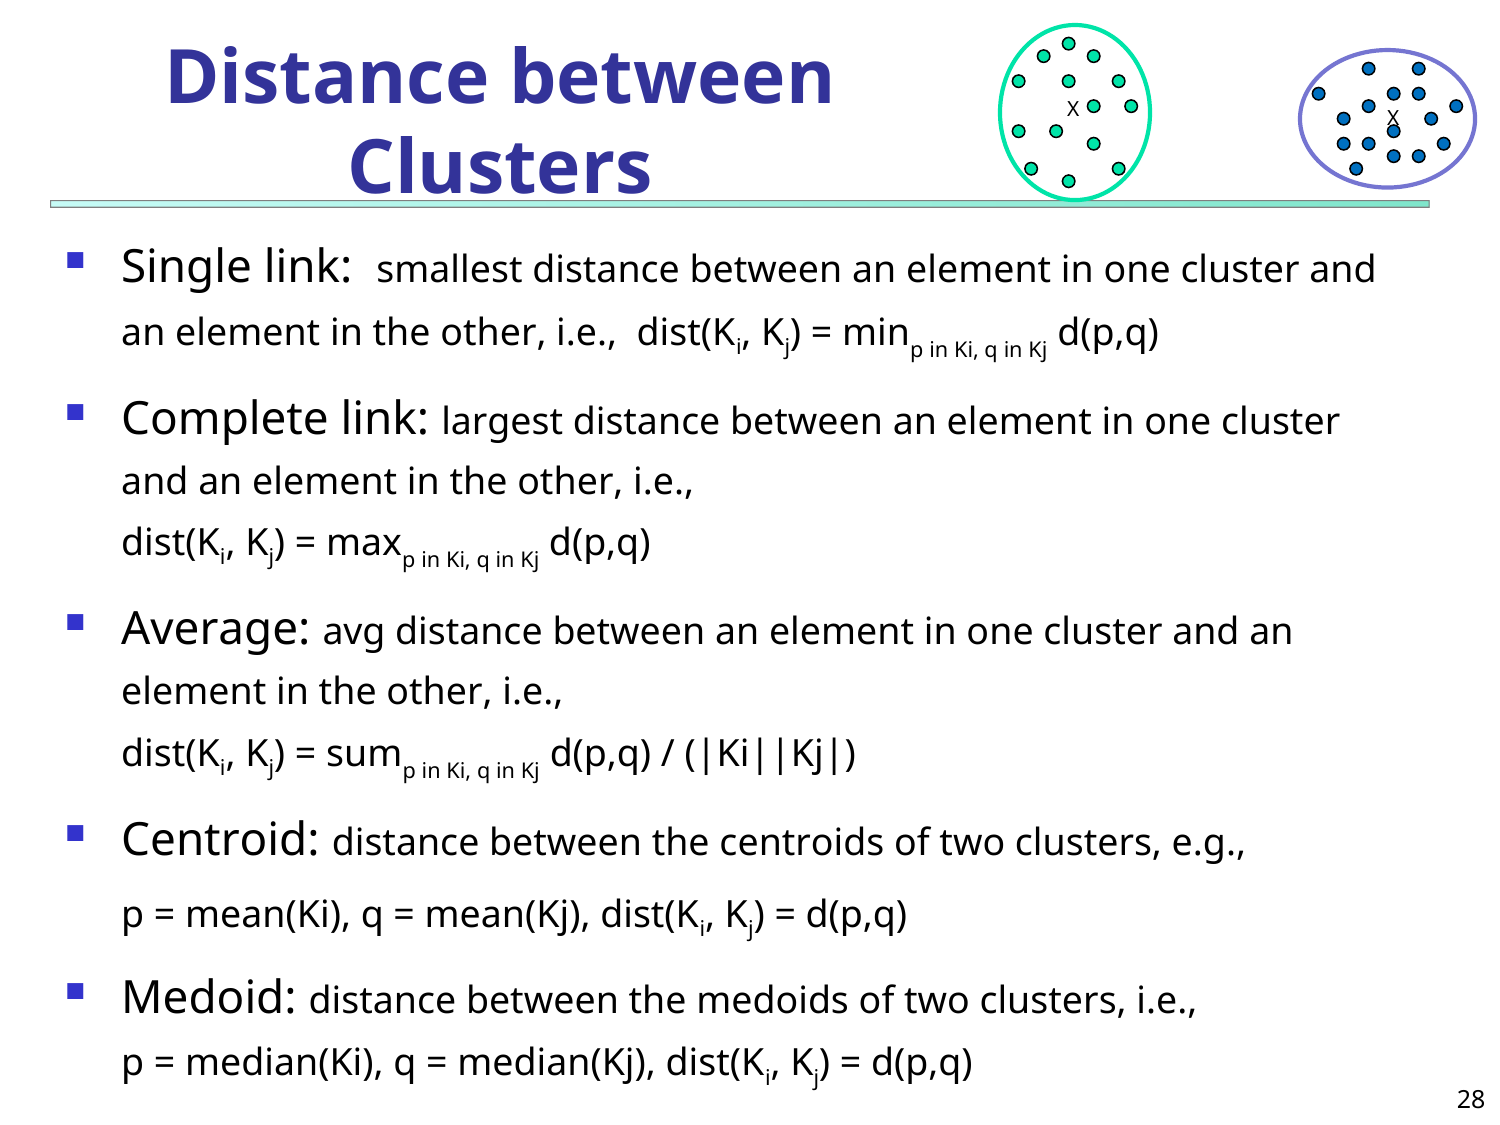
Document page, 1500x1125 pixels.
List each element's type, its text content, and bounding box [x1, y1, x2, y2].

text_box X [1067, 87, 1075, 115]
title Distance between Clusters [24, 21, 975, 217]
text_box [1299, 50, 1476, 188]
text_box X [1067, 110, 1075, 128]
text_box [1003, 28, 1147, 197]
text_box X [1387, 119, 1395, 138]
text_box 18 [1187, 1062, 1500, 1125]
list Single link: smallest distance between an element in one cluster and an element in the other, i.e., dist(Ki, Kj) = minp in Ki, q in Kj d(p,q) Complete link: largest distance between an element in one cluster and an element in the other, i.e., dist(Ki, Kj) = maxp in Ki, q in Kj d(p,q) Average: avg distance between an element in one cluster and an element in the other, i.e., dist(Ki, Kj) = sump in Ki, q in Kj d(p,q) / (|Ki||Kj|) Centroid: distance between the centroids of two clusters, e.g., p = mean(Ki), q = mean(Kj), dist(Ki, Kj) = d(p,q) Medoid: distance between the medoids of two clusters, i.e., p = median(Ki), q = median(Kj), dist(Ki, Kj) = d(p,q) [49, 212, 1425, 1098]
text_box X [1387, 97, 1395, 124]
